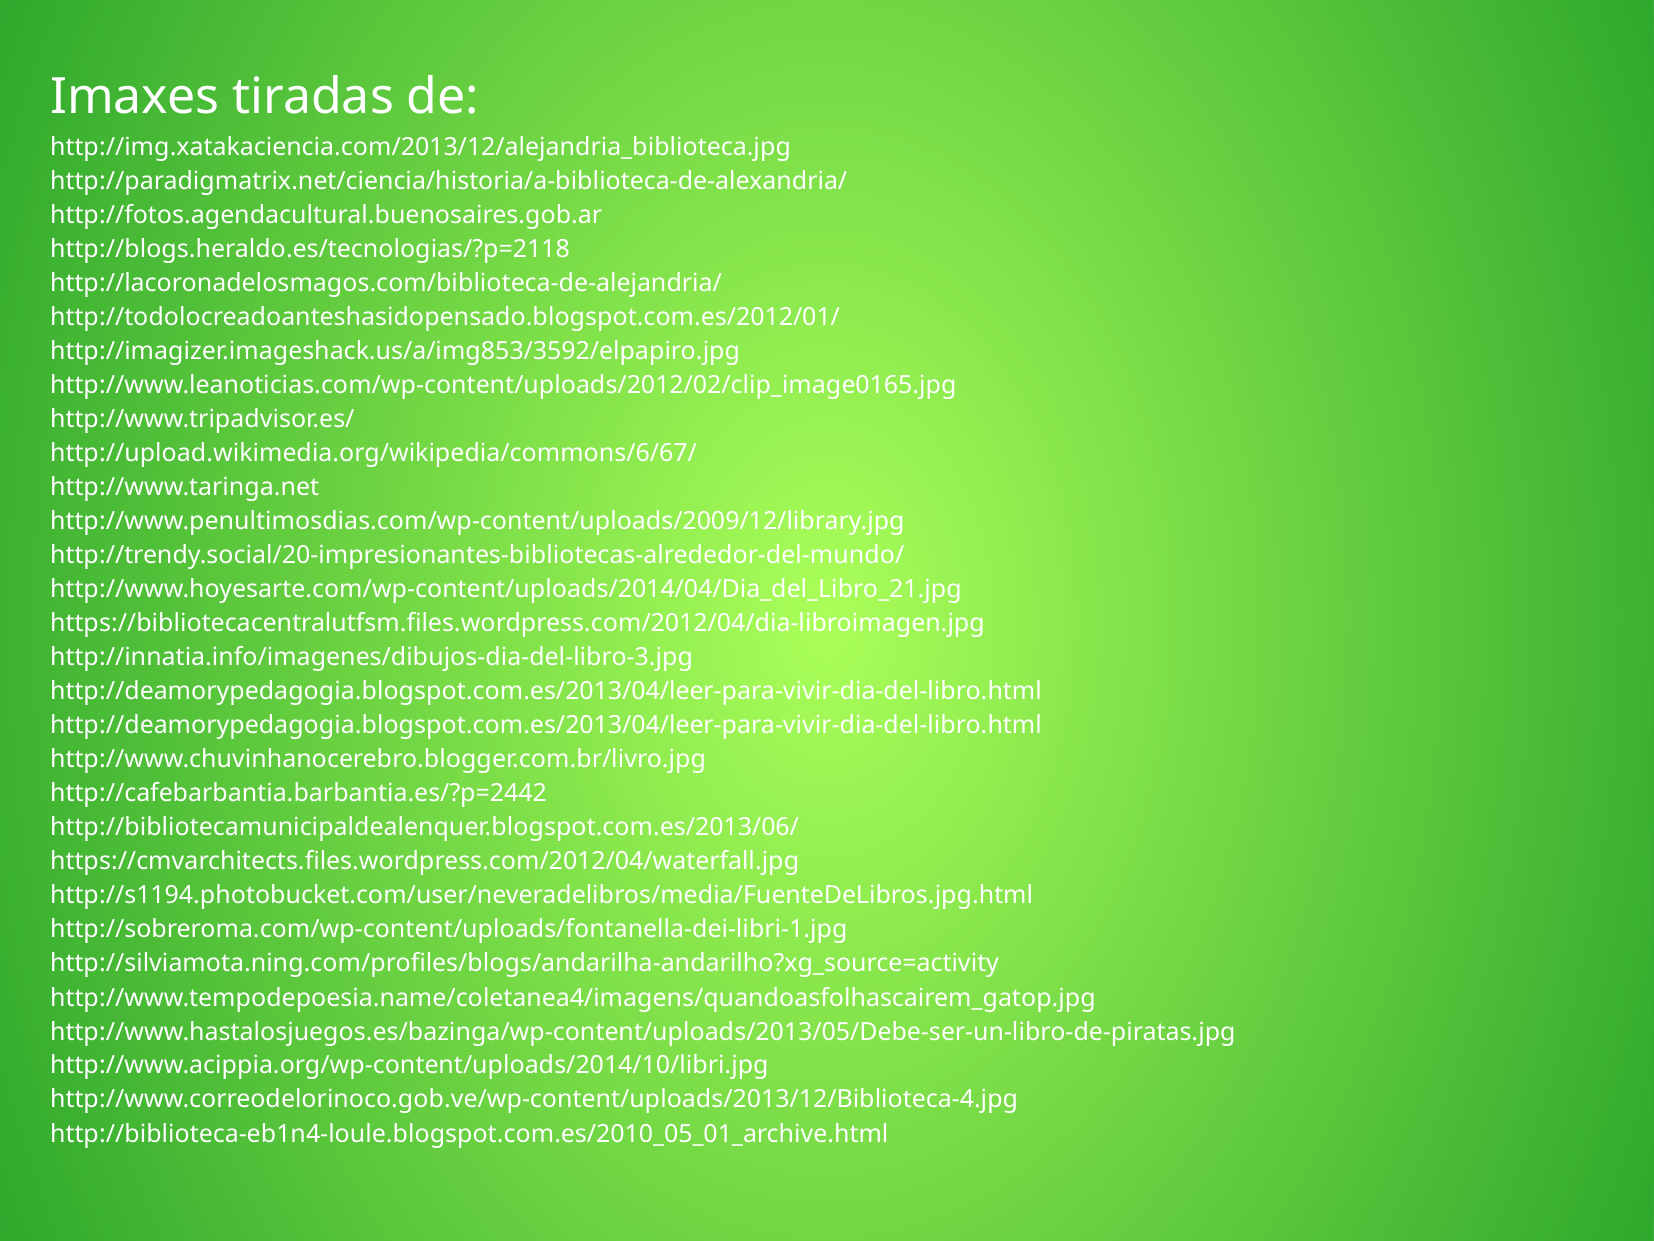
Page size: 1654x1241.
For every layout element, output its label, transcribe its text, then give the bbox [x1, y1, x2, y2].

text_box Imaxes tiradas de: http://img.xatakaciencia.com/2013/12/alejandria_biblioteca.jpg http://paradigmatrix.net/ciencia/historia/a-biblioteca-de-alexandria/ http://fotos.agendacultural.buenosaires.gob.ar http://blogs.heraldo.es/tecnologias/?p=2118 http://lacoronadelosmagos.com/biblioteca-de-alejandria/ http://todolocreadoanteshasidopensado.blogspot.com.es/2012/01/ http://imagizer.imageshack.us/a/img853/3592/elpapiro.jpg http://www.leanoticias.com/wp-content/uploads/2012/02/clip_image0165.jpg http://www.tripadvisor.es/ http://upload.wikimedia.org/wikipedia/commons/6/67/ http://www.taringa.net http://www.penultimosdias.com/wp-content/uploads/2009/12/library.jpg http://trendy.social/20-impresionantes-bibliotecas-alrededor-del-mundo/ http://www.hoyesarte.com/wp-content/uploads/2014/04/Dia_del_Libro_21.jpg https://bibliotecacentralutfsm.files.wordpress.com/2012/04/dia-libroimagen.jpg http://innatia.info/imagenes/dibujos-dia-del-libro-3.jpg http://deamorypedagogia.blogspot.com.es/2013/04/leer-para-vivir-dia-del-libro.html http://deamorypedagogia.blogspot.com.es/2013/04/leer-para-vivir-dia-del-libro.html http://www.chuvinhanocerebro.blogger.com.br/livro.jpg http://cafebarbantia.barbantia.es/?p=2442 http://bibliotecamunicipaldealenquer.blogspot.com.es/2013/06/ https://cmvarchitects.files.wordpress.com/2012/04/waterfall.jpg http://s1194.photobucket.com/user/neveradelibros/media/FuenteDeLibros.jpg.html http://sobreroma.com/wp-content/uploads/fontanella-dei-libri-1.jpg http://silviamota.ning.com/profiles/blogs/andarilha-andarilho?xg_source=activity http://www.tempodepoesia.name/coletanea4/imagens/quandoasfolhascairem_gatop.jpg http://www.hastalosjuegos.es/bazinga/wp-content/uploads/2013/05/Debe-ser-un-libro-de-piratas.jpg http://www.acippia.org/wp-content/uploads/2014/10/libri.jpg http://www.correodelorinoco.gob.ve/wp-content/uploads/2013/12/Biblioteca-4.jpg http://biblioteca-eb1n4-loule.blogspot.com.es/2010_05_01_archive.html [35, 53, 1654, 1181]
